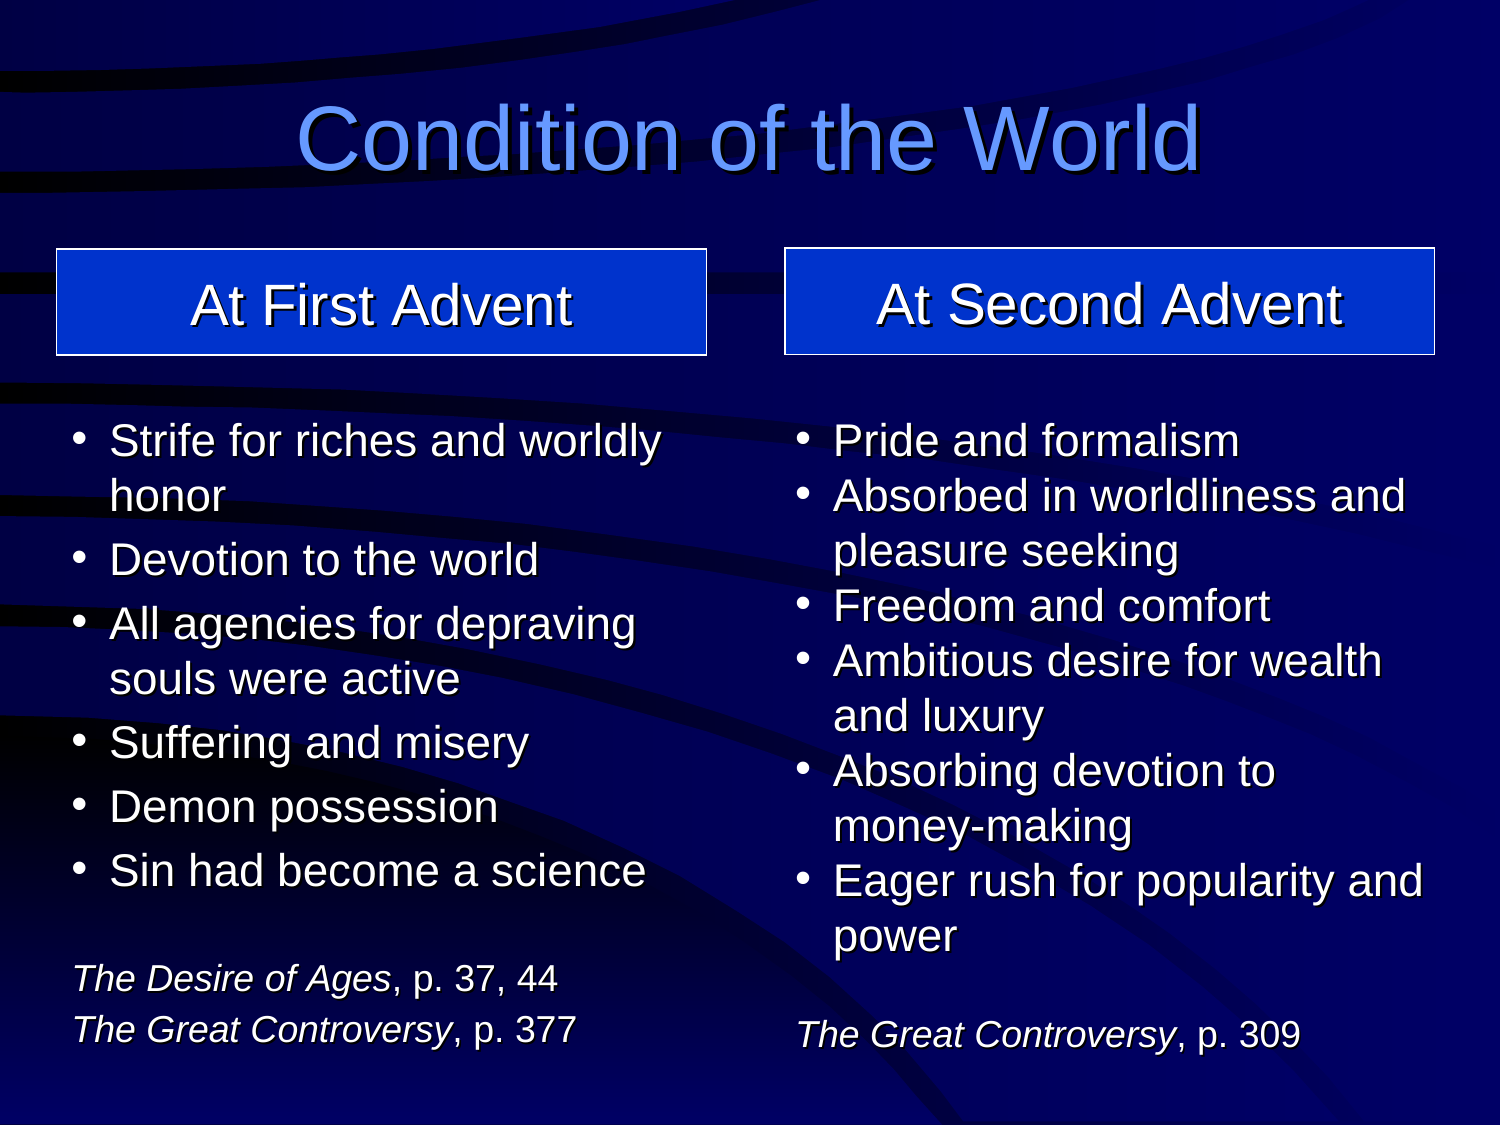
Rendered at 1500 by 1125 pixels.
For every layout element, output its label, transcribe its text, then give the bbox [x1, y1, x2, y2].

text_box Pride and formalism Absorbed in worldliness and pleasure seeking Freedom and comfort Ambitious desire for wealth and luxury Absorbing devotion to money-making Eager rush for popularity and power The Great Controversy, p. 309 [780, 402, 1451, 1064]
text_box Strife for riches and worldly honor Devotion to the world All agencies for depraving souls were active Suffering and misery Demon possession Sin had become a science The Desire of Ages, p. 37, 44 The Great Controversy, p. 377 [56, 402, 727, 1058]
text_box At First Advent [56, 248, 707, 356]
title Condition of the World [74, 57, 1425, 212]
text_box At Second Advent [784, 248, 1435, 355]
